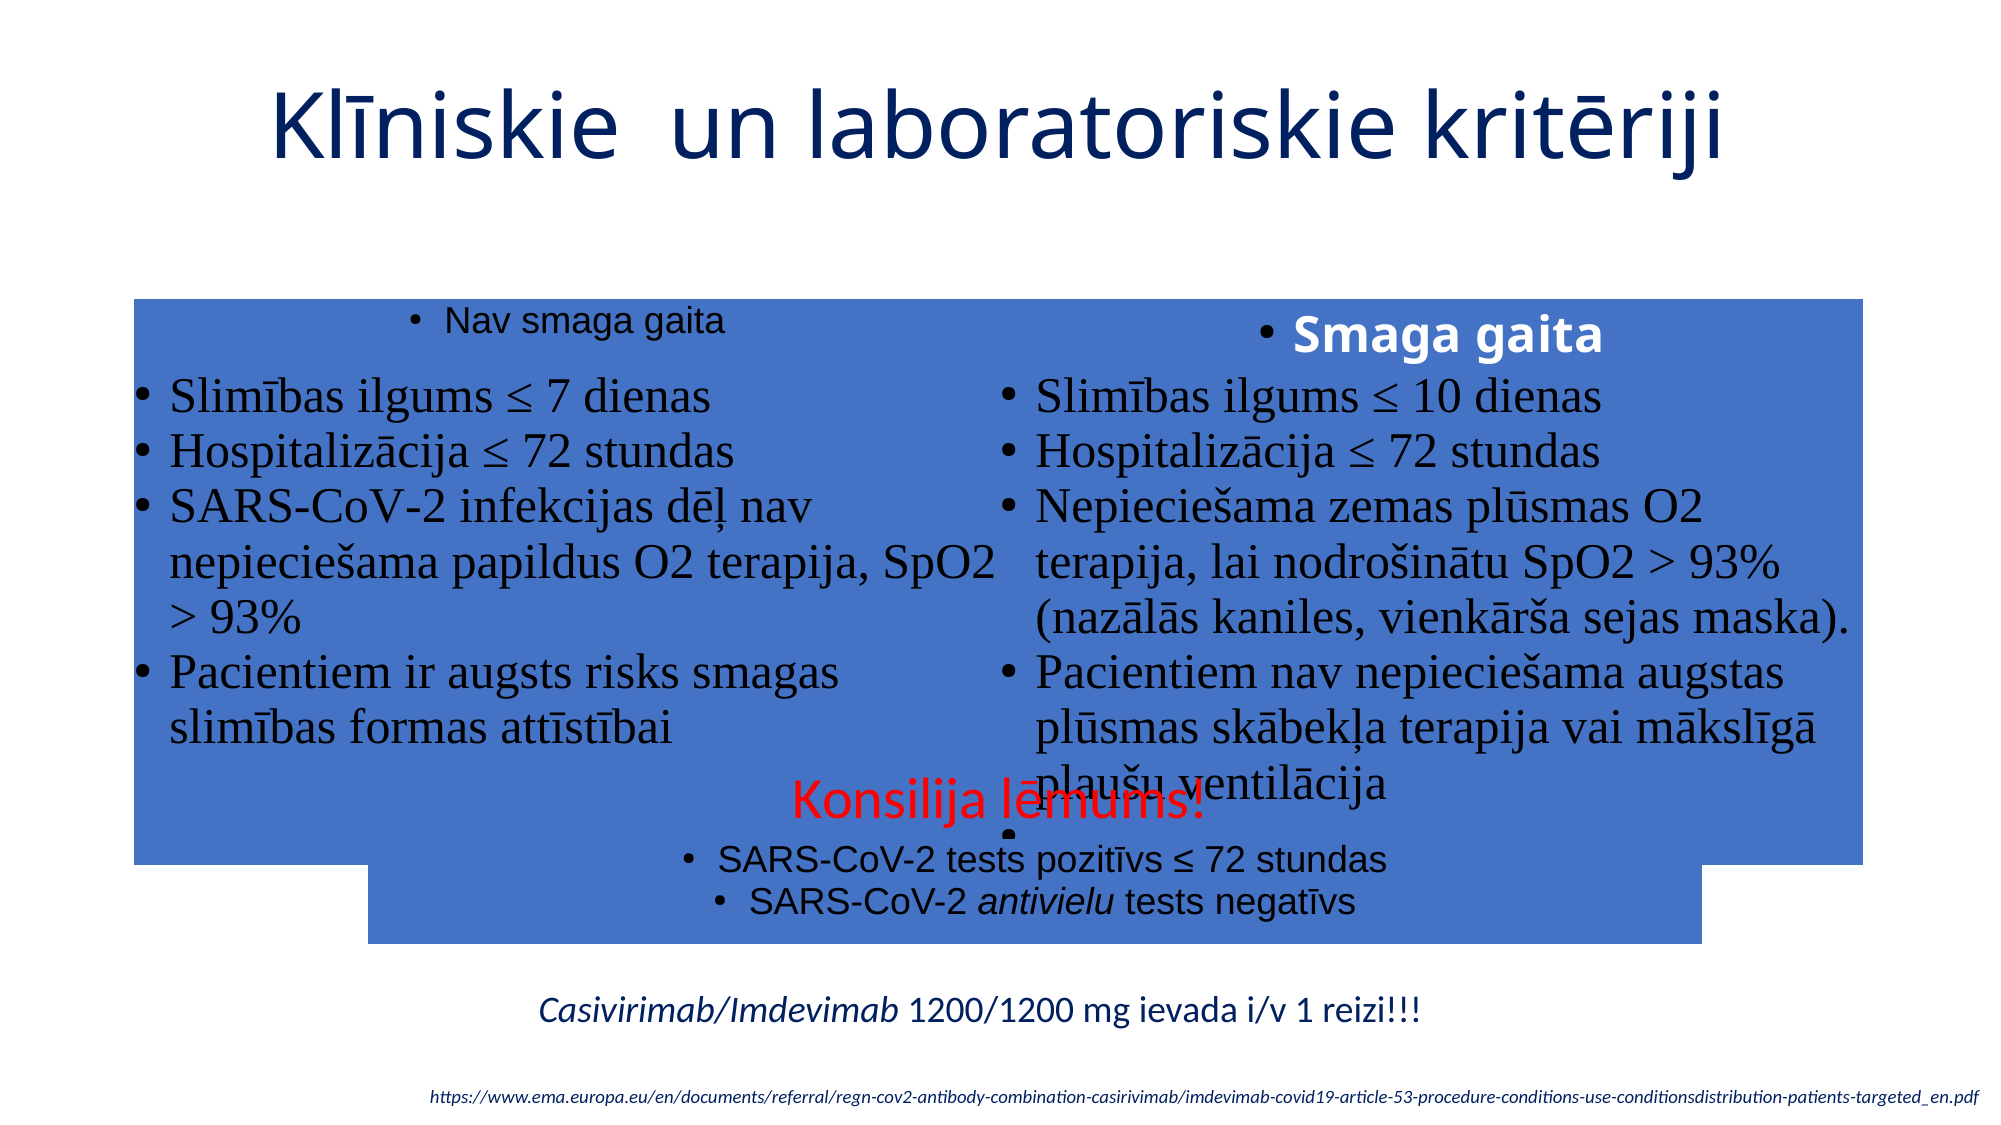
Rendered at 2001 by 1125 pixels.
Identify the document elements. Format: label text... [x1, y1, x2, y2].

title Klīniskie un laboratoriskie kritēriji [135, 62, 1861, 194]
table_header Nav smaga gaita [134, 299, 1000, 368]
text_box Konsilija lēmums! [777, 752, 1293, 839]
table_cell Slimības ilgums ≤ 7 dienas Hospitalizācija ≤ 72 stundas SARS-CoV-2 infekcijas dēļ nav nepieciešama papildus O2 terapija, SpO2 > 93% Pacientiem ir augsts risks smagas slimības formas attīstībai [134, 368, 1000, 865]
text_box Casivirimab/Imdevimab 1200/1200 mg ievada i/v 1 reizi!!! [523, 977, 1702, 1039]
table_header Smaga gaita [1000, 299, 1863, 368]
text_box https://www.ema.europa.eu/en/documents/referral/regn-cov2-antibody-combination-casirivimab/imdevimab-covid19-article-53-procedure-conditions-use-conditionsdistribution-patients-targeted_en.pdf [415, 1077, 2000, 1116]
table_cell Slimības ilgums ≤ 10 dienas Hospitalizācija ≤ 72 stundas Nepieciešama zemas plūsmas O2 terapija, lai nodrošinātu SpO2 > 93% (nazālās kaniles, vienkārša sejas maska). Pacientiem nav nepieciešama augstas plūsmas skābekļa terapija vai mākslīgā plaušu ventilācija [1000, 368, 1863, 865]
table_header SARS-CoV-2 tests pozitīvs ≤ 72 stundas SARS-CoV-2 antivielu tests negatīvs [368, 839, 1702, 944]
